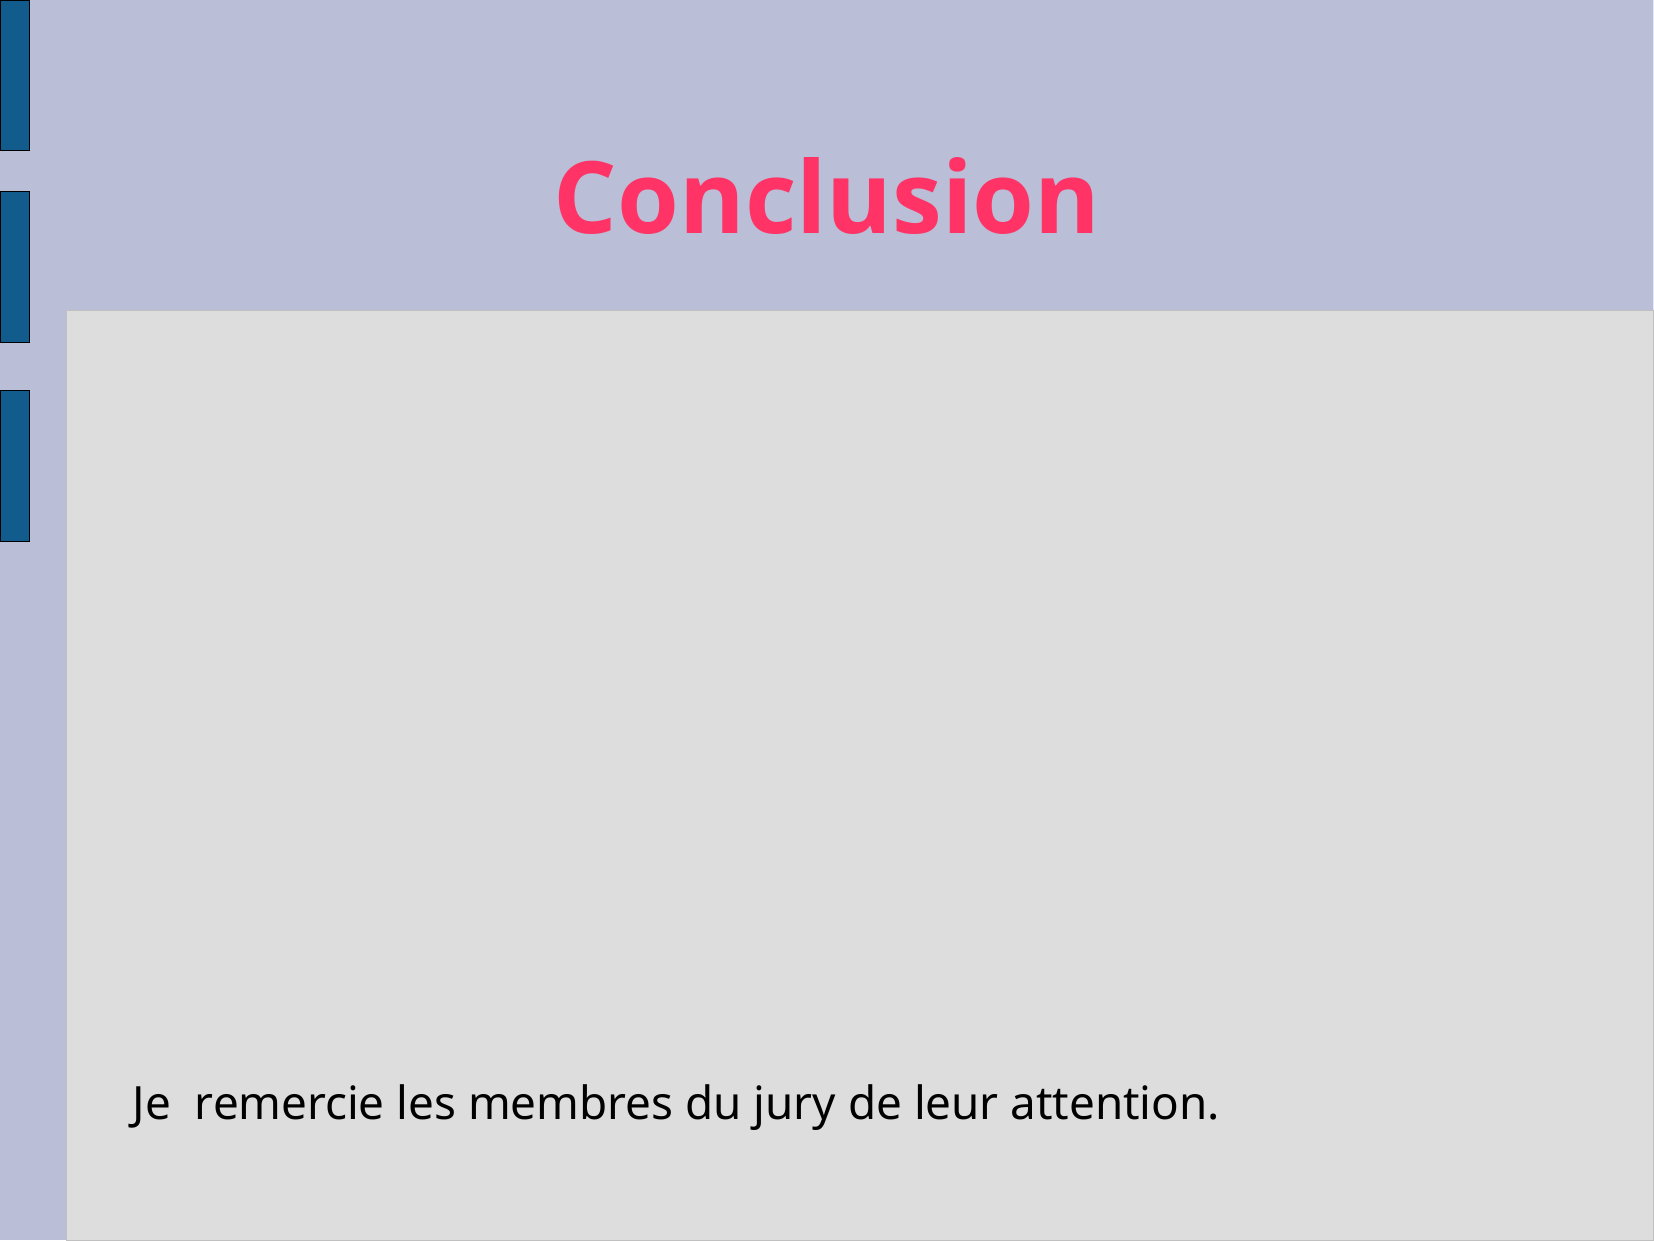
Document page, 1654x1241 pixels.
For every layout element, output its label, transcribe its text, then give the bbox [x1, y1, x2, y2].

title Conclusion [121, 98, 1534, 291]
text_box Je remercie les membres du jury de leur attention. [118, 1062, 1565, 1182]
